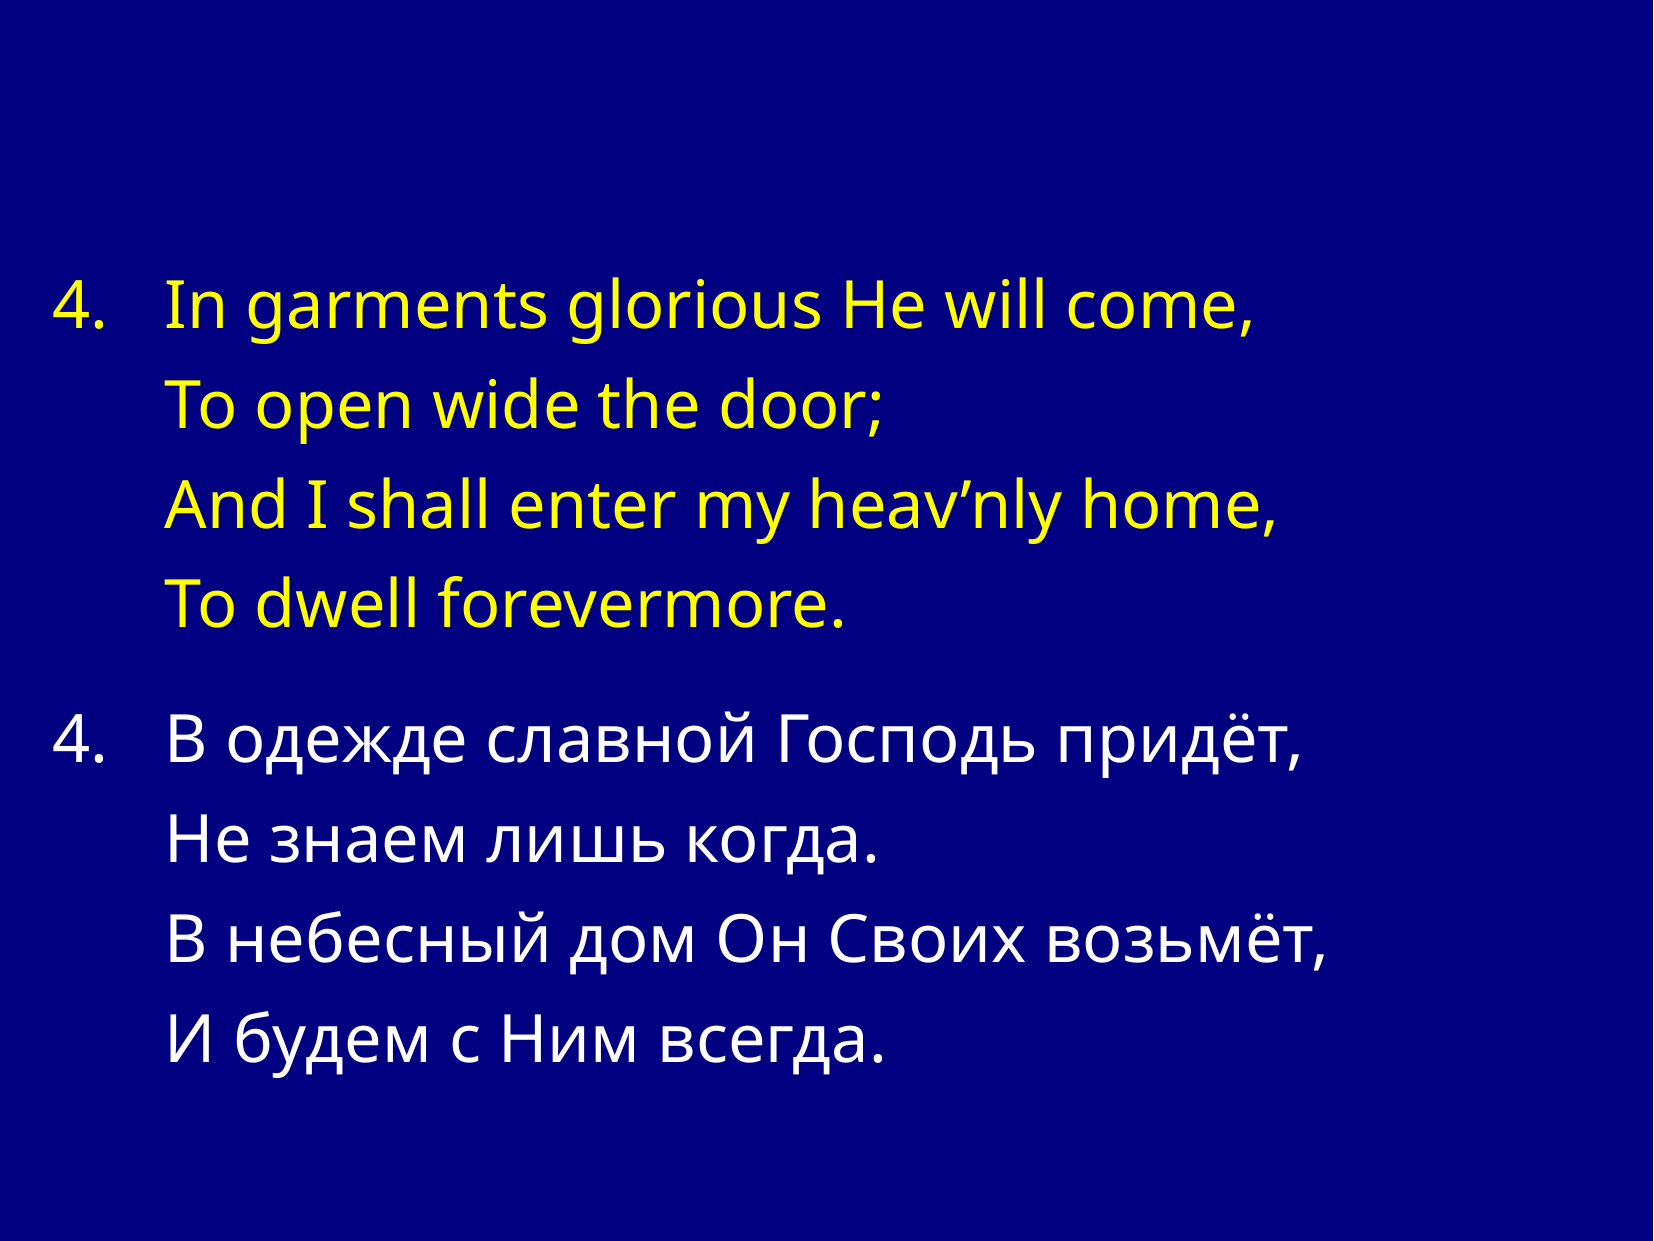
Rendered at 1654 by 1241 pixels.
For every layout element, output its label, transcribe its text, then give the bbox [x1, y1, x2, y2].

text_box 4. В одежде славной Господь придёт, Не знаем лишь когда. В небесный дом Он Своих возьмёт, И будем с Ним всегда. [37, 675, 1651, 1163]
text_box 4. In garments glorious He will come, To open wide the door; And I shall enter my heav’nly home, To dwell forevermore. [37, 150, 1651, 638]
